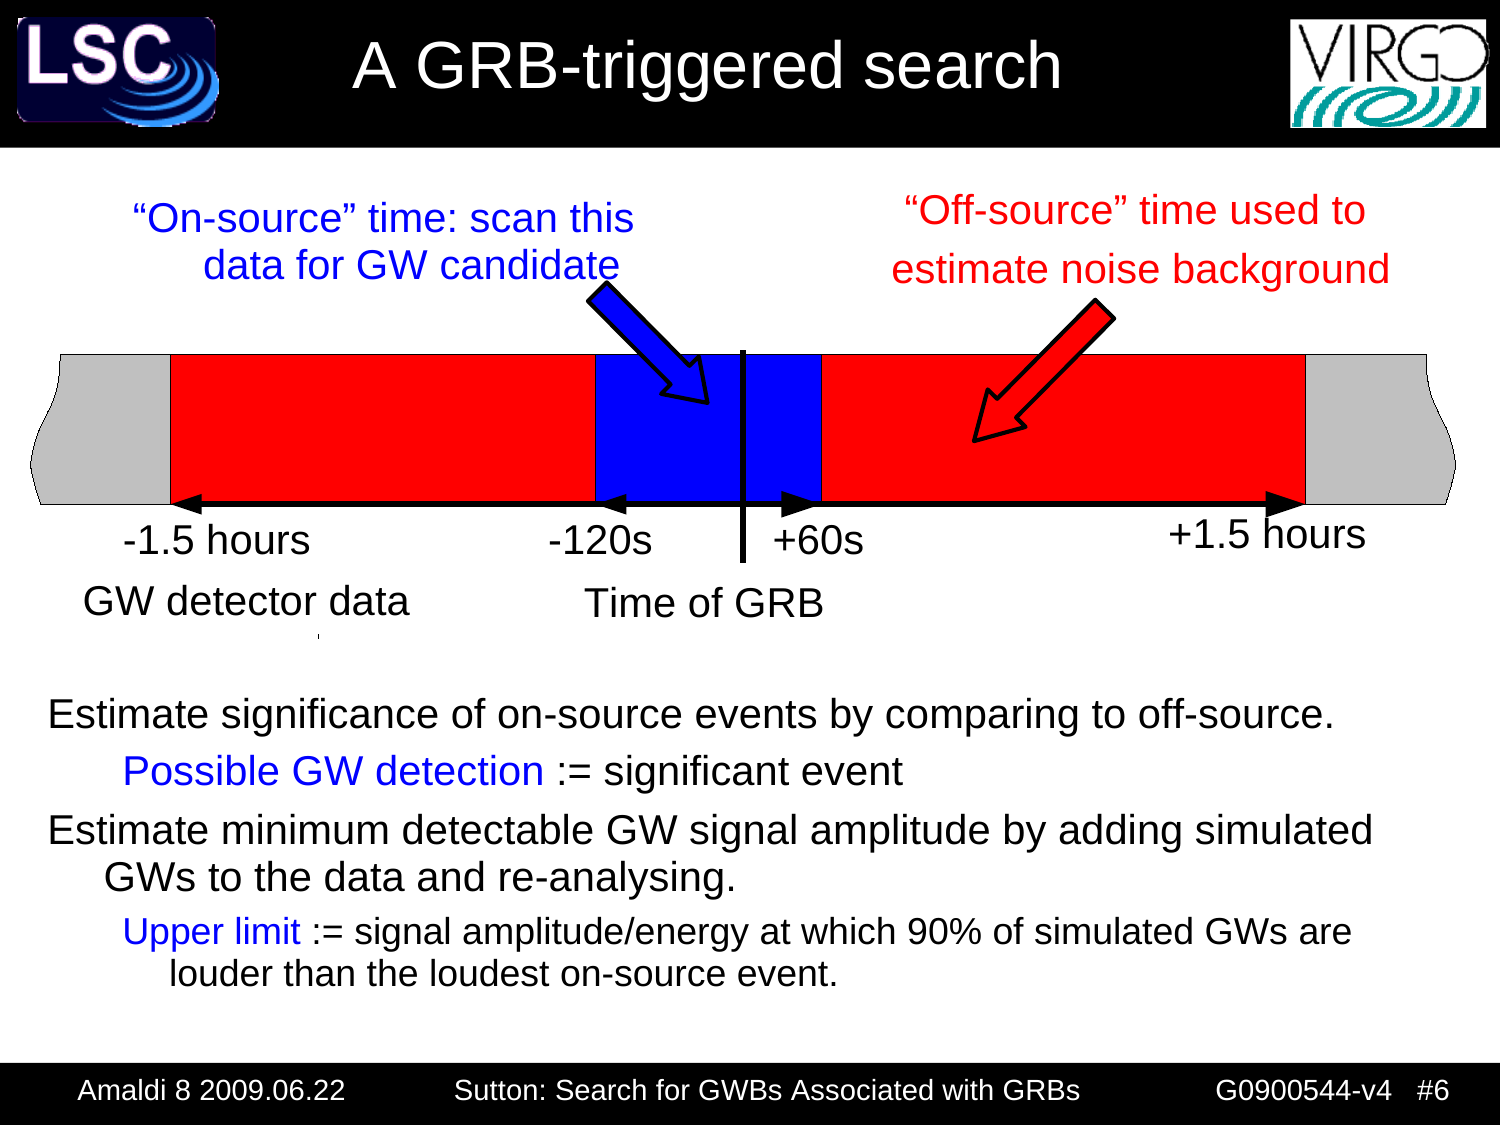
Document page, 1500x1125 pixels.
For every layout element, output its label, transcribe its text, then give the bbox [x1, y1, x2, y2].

text_box +1.5 hours [1156, 510, 1376, 559]
list Estimate significance of on-source events by comparing to off-source. Possible GW detection := significant event Estimate minimum detectable GW signal amplitude by adding simulated GWs to the data and re-analysing. Upper limit := signal amplitude/energy at which 90% of simulated GWs are louder than the loudest on-source event. [47, 691, 1447, 1004]
text_box -120s [536, 516, 688, 565]
text_box [30, 282, 740, 505]
text_box [746, 299, 1456, 505]
text_box “Off-source” time used to estimate noise background [835, 186, 1447, 296]
picture [17, 17, 197, 127]
text_box +60s [760, 516, 913, 565]
text_box “On-source” time: scan this data for GW candidate [88, 194, 680, 291]
text_box -1.5 hours [111, 516, 331, 565]
text_box GW detector data [67, 570, 425, 634]
picture [1290, 23, 1492, 129]
title A GRB-triggered search [197, 2, 1220, 128]
text_box Time of GRB [583, 579, 842, 628]
